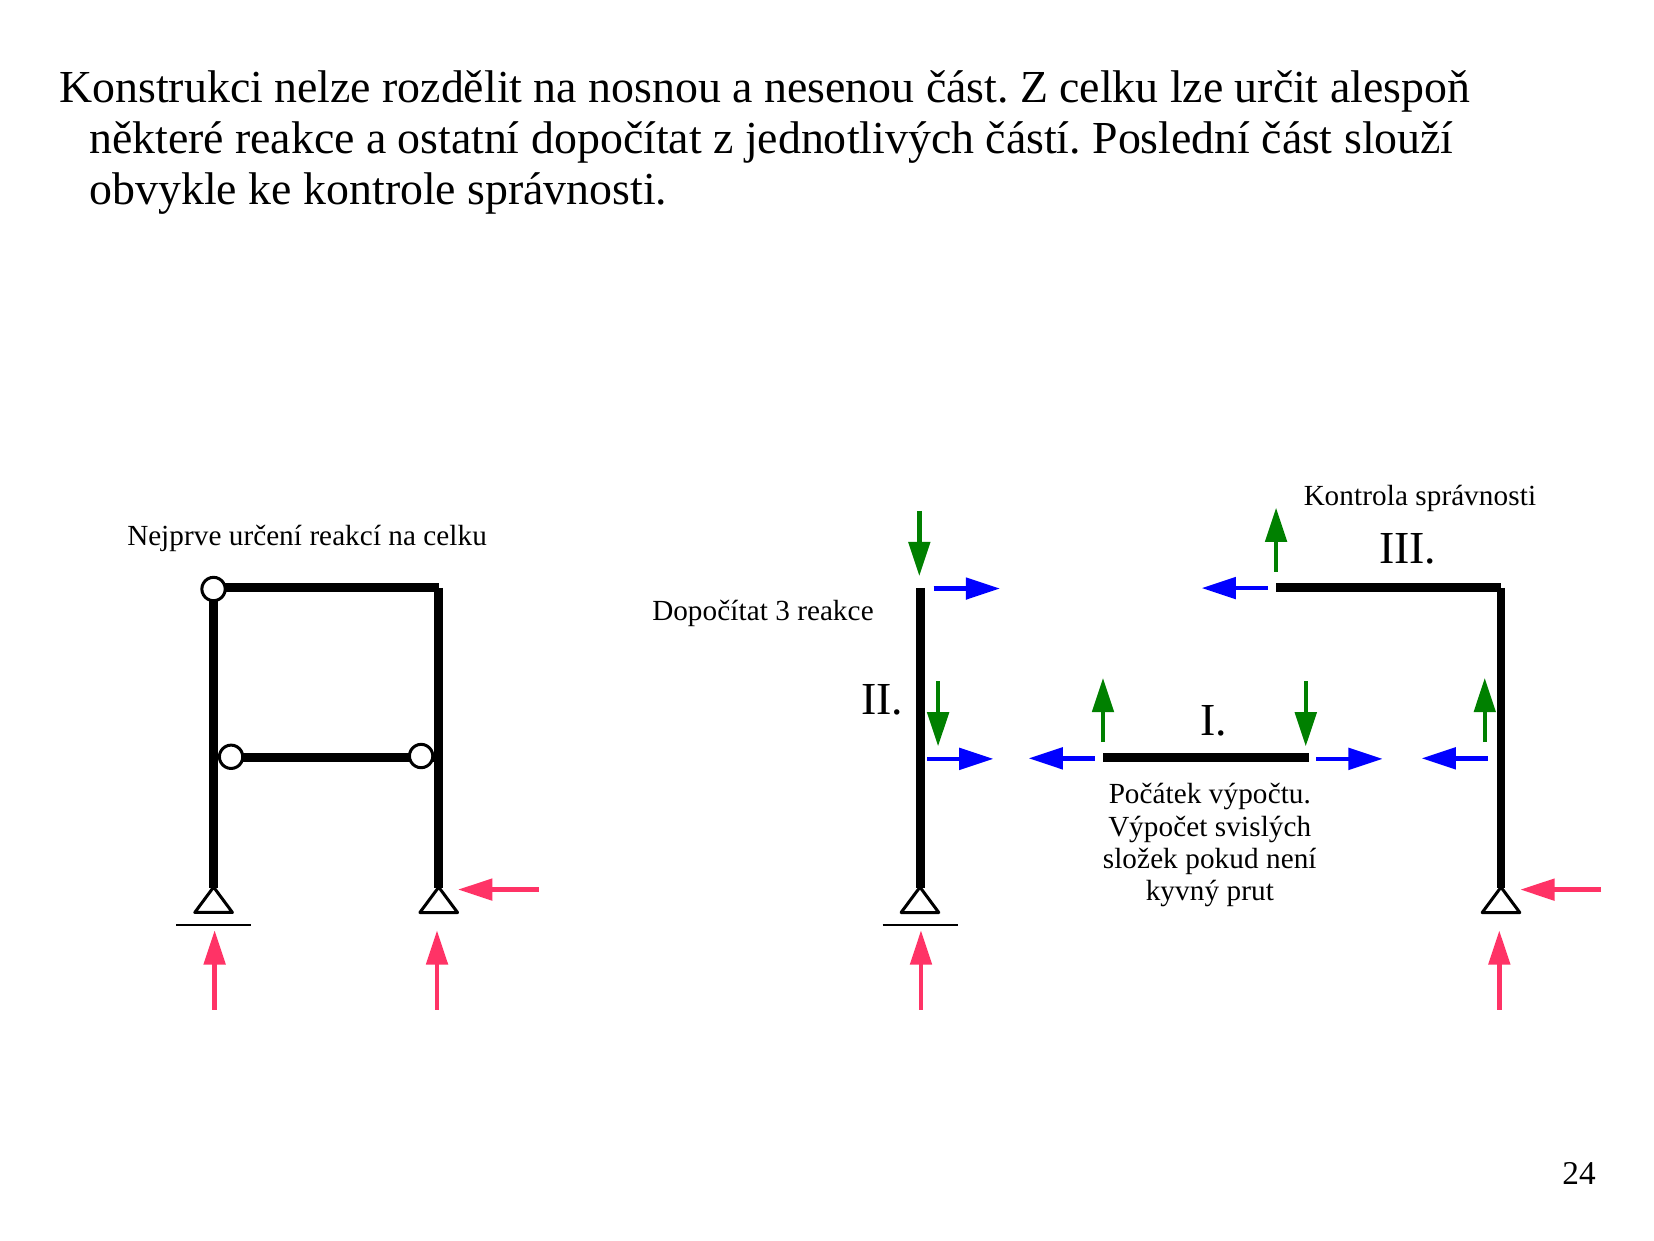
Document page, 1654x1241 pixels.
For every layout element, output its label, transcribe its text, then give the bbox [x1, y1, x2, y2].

text_box III. [1364, 523, 1493, 586]
text_box [219, 745, 243, 769]
list Konstrukci nelze rozdělit na nosnou a nesenou část. Z celku lze určit alespoň některé reakce a ostatní dopočítat z jednotlivých částí. Poslední část slouží obvykle ke kontrole správnosti. [59, 62, 1548, 967]
text_box [409, 744, 433, 768]
text_box II. [846, 666, 933, 738]
text_box Nejprve určení reakcí na celku [112, 512, 511, 563]
text_box [201, 577, 226, 601]
text_box Kontrola správnosti [1289, 472, 1567, 523]
text_box Dopočítat 3 reakce [637, 587, 949, 638]
text_box Počátek výpočtu. Výpočet svislých složek pokud není kyvný prut [1065, 770, 1355, 928]
text_box I. [1185, 687, 1272, 758]
